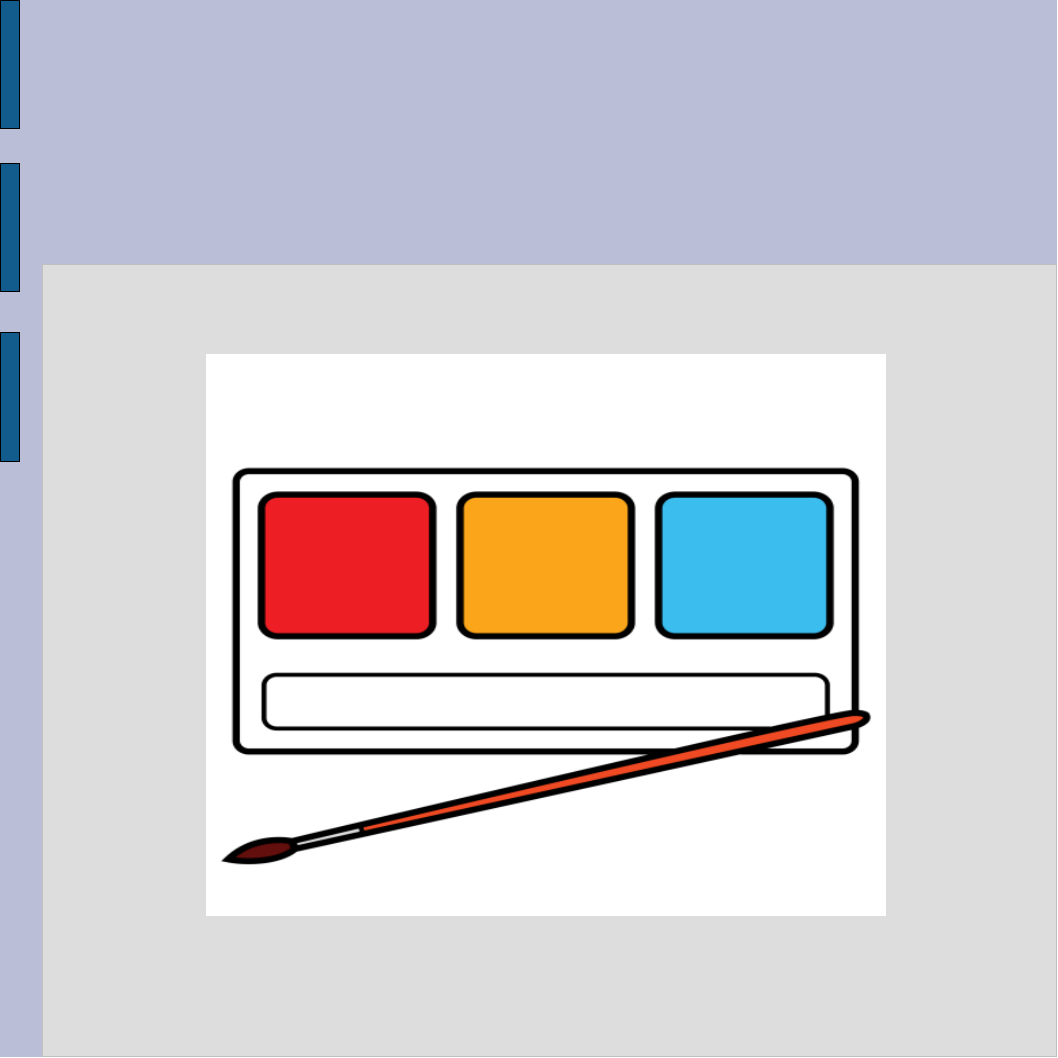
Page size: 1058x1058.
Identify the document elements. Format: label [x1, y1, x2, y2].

picture [206, 354, 886, 916]
